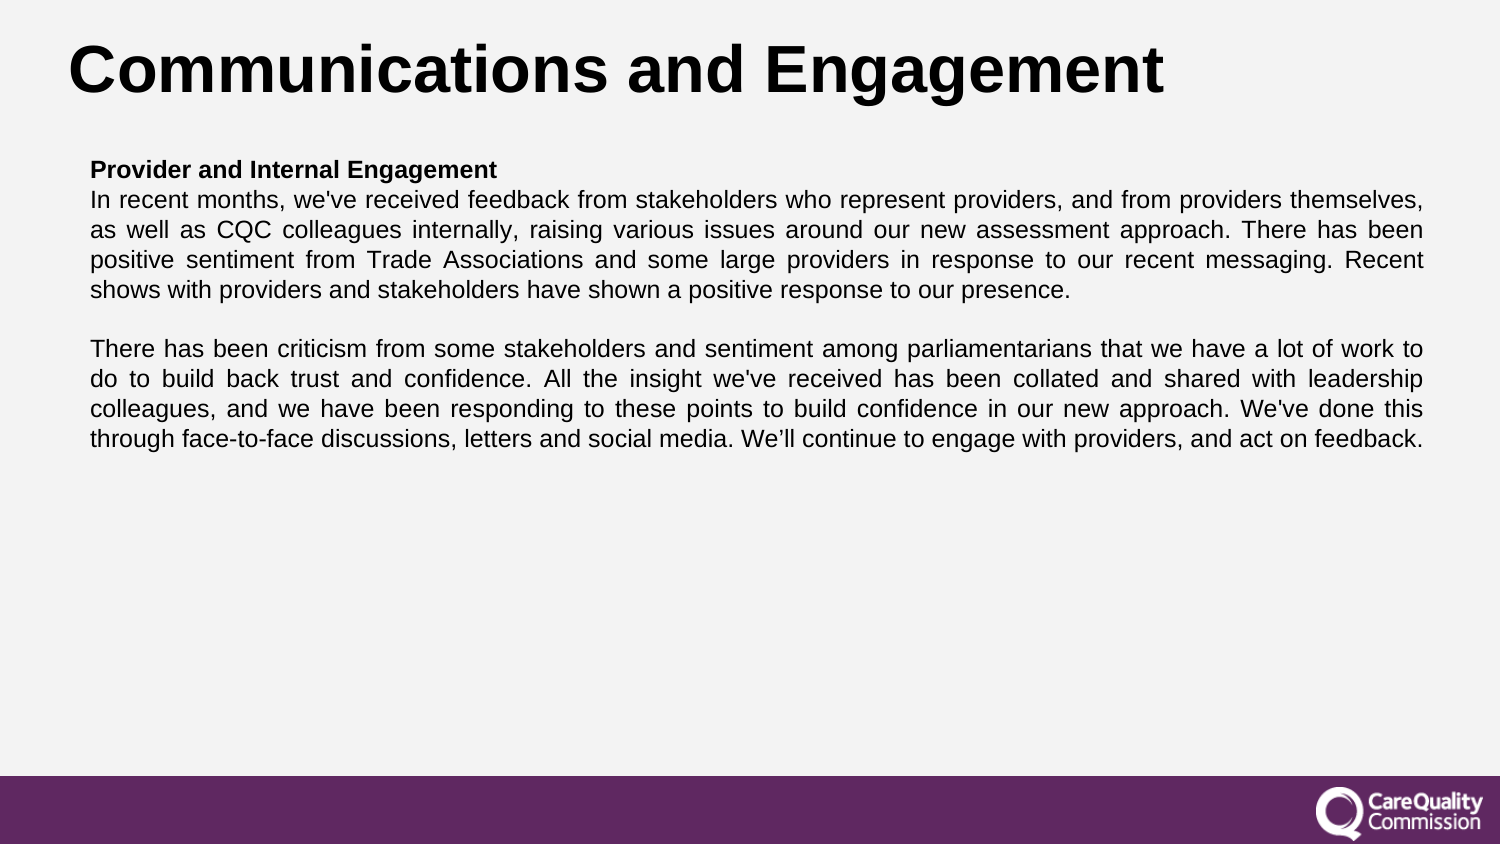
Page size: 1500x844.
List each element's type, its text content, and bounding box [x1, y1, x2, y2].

text_box Provider and Internal Engagement In recent months, we've received feedback from stakeholders who represent providers, and from providers themselves, as well as CQC colleagues internally, raising various issues around our new assessment approach. There has been positive sentiment from Trade Associations and some large providers in response to our recent messaging. Recent shows with providers and stakeholders have shown a positive response to our presence. There has been criticism from some stakeholders and sentiment among parliamentarians that we have a lot of work to do to build back trust and confidence. All the insight we've received has been collated and shared with leadership colleagues, and we have been responding to these points to build confidence in our new approach. We've done this through face-to-face discussions, letters and social media. We’ll continue to engage with providers, and act on feedback. [75, 145, 1447, 560]
title Communications and Engagement [53, 18, 1404, 182]
